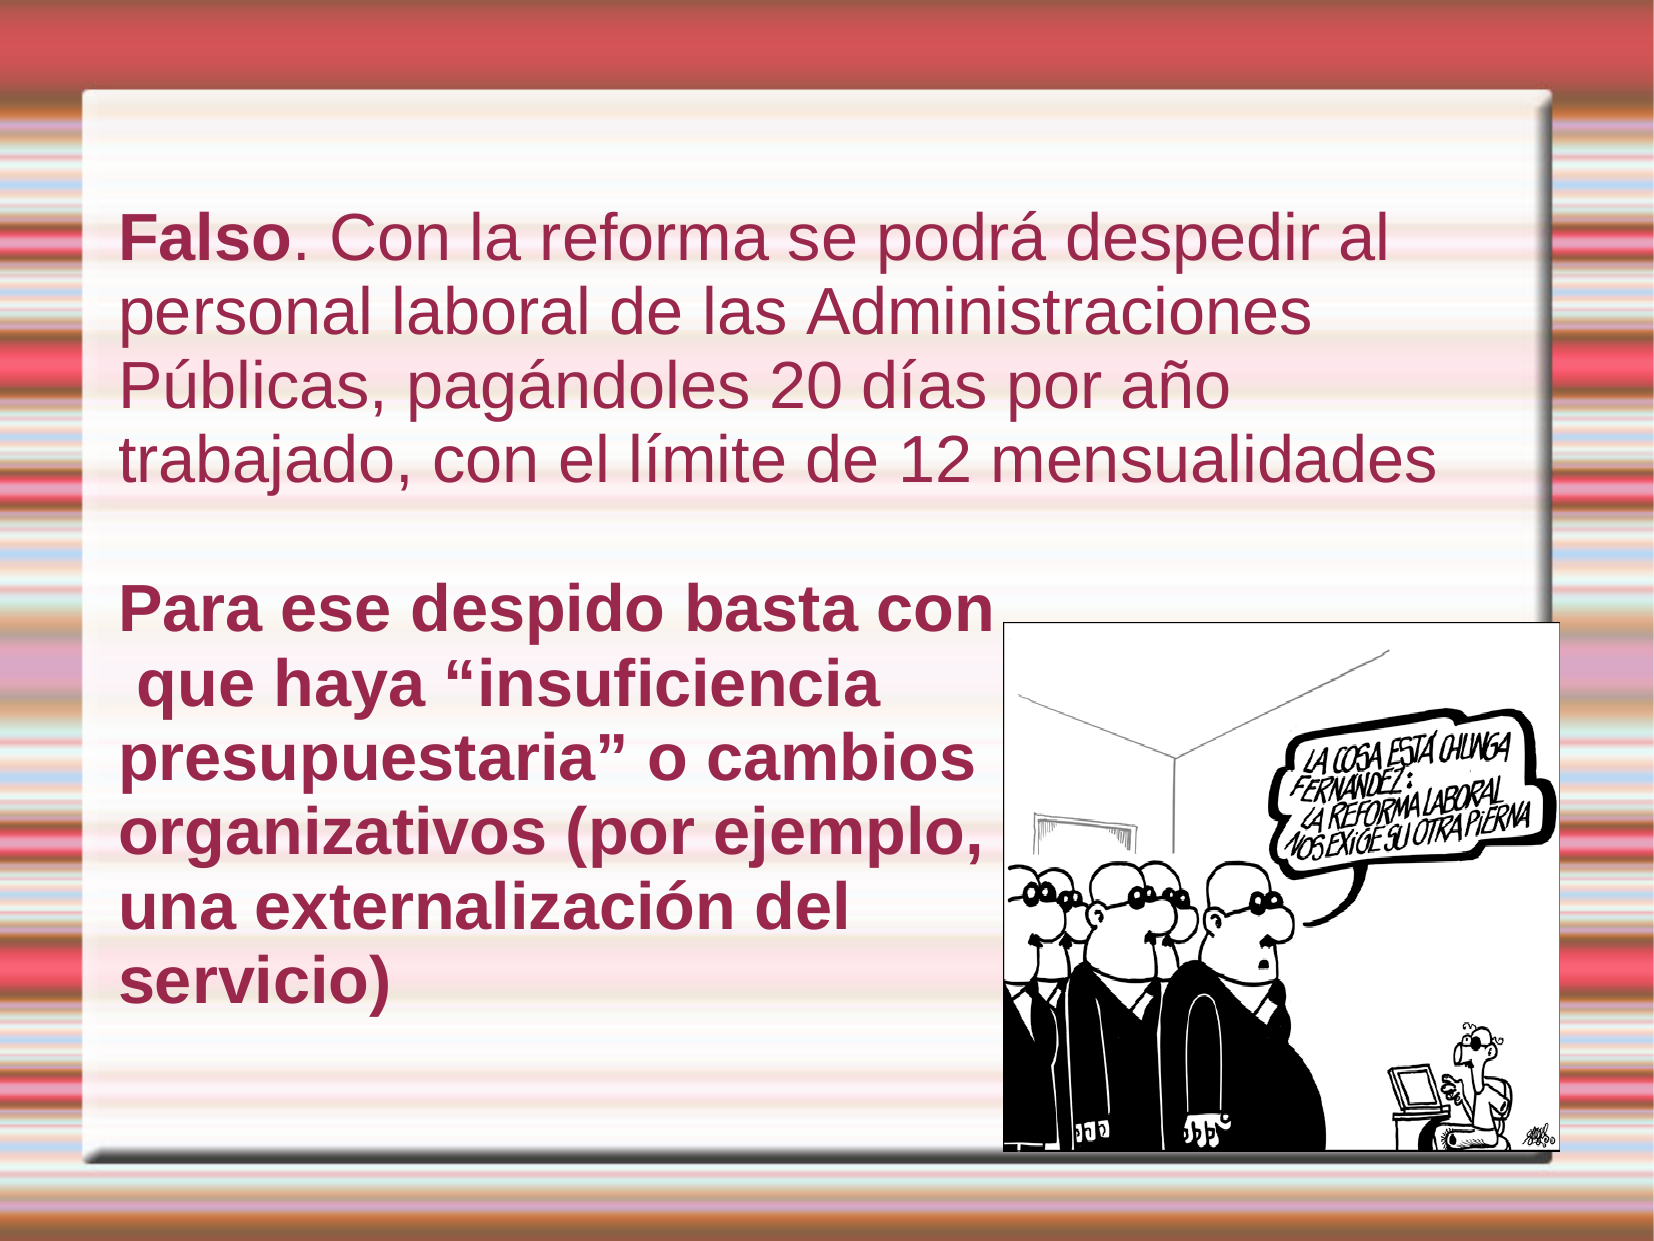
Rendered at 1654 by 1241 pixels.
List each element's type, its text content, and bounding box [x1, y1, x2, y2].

picture [0, 0, 1654, 1241]
text_box Falso. Con la reforma se podrá despedir al personal laboral de las Administraciones Públicas, pagándoles 20 días por año trabajado, con el límite de 12 mensualidades Para ese despido basta con que haya “insuficiencia presupuestaria” o cambios organizativos (por ejemplo, una externalización del servicio) [118, 100, 1533, 1115]
